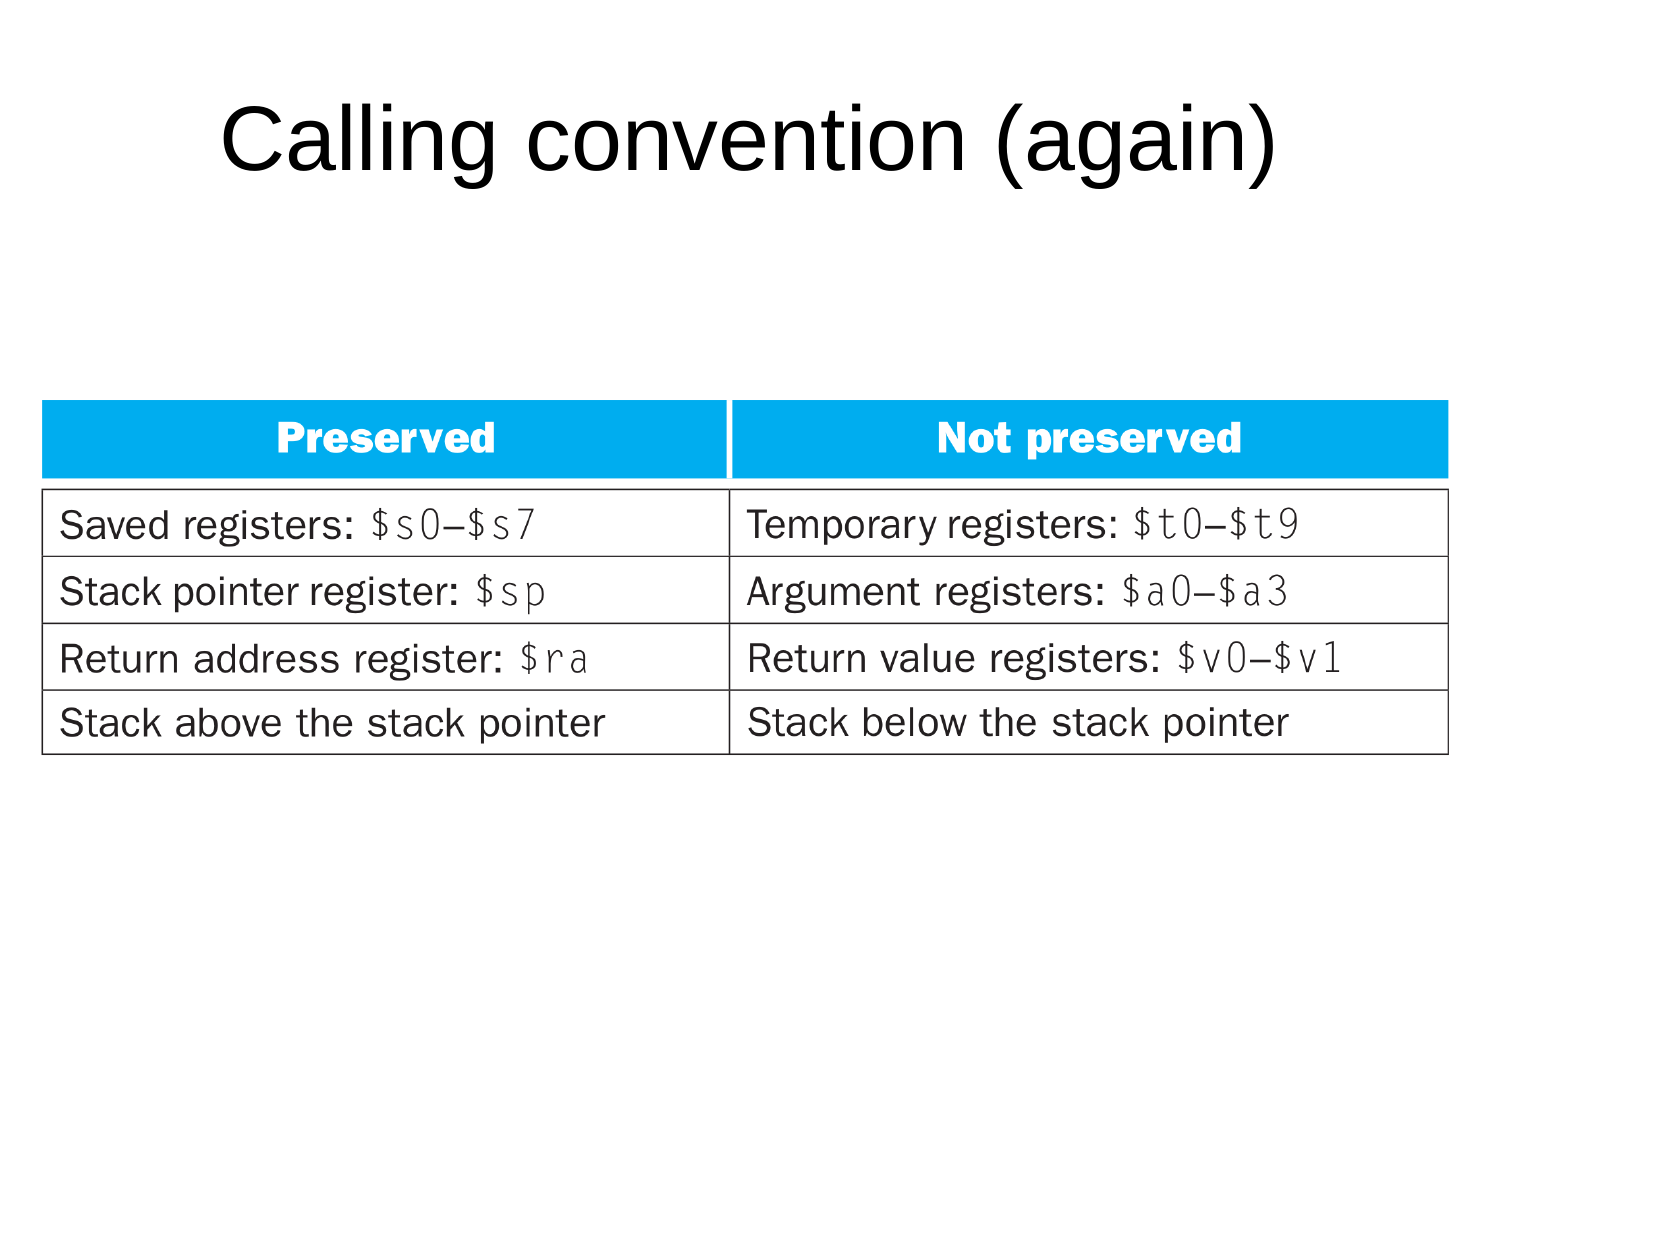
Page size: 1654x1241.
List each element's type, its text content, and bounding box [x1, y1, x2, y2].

title Calling convention (again) [75, 44, 1425, 233]
picture [30, 369, 1472, 773]
